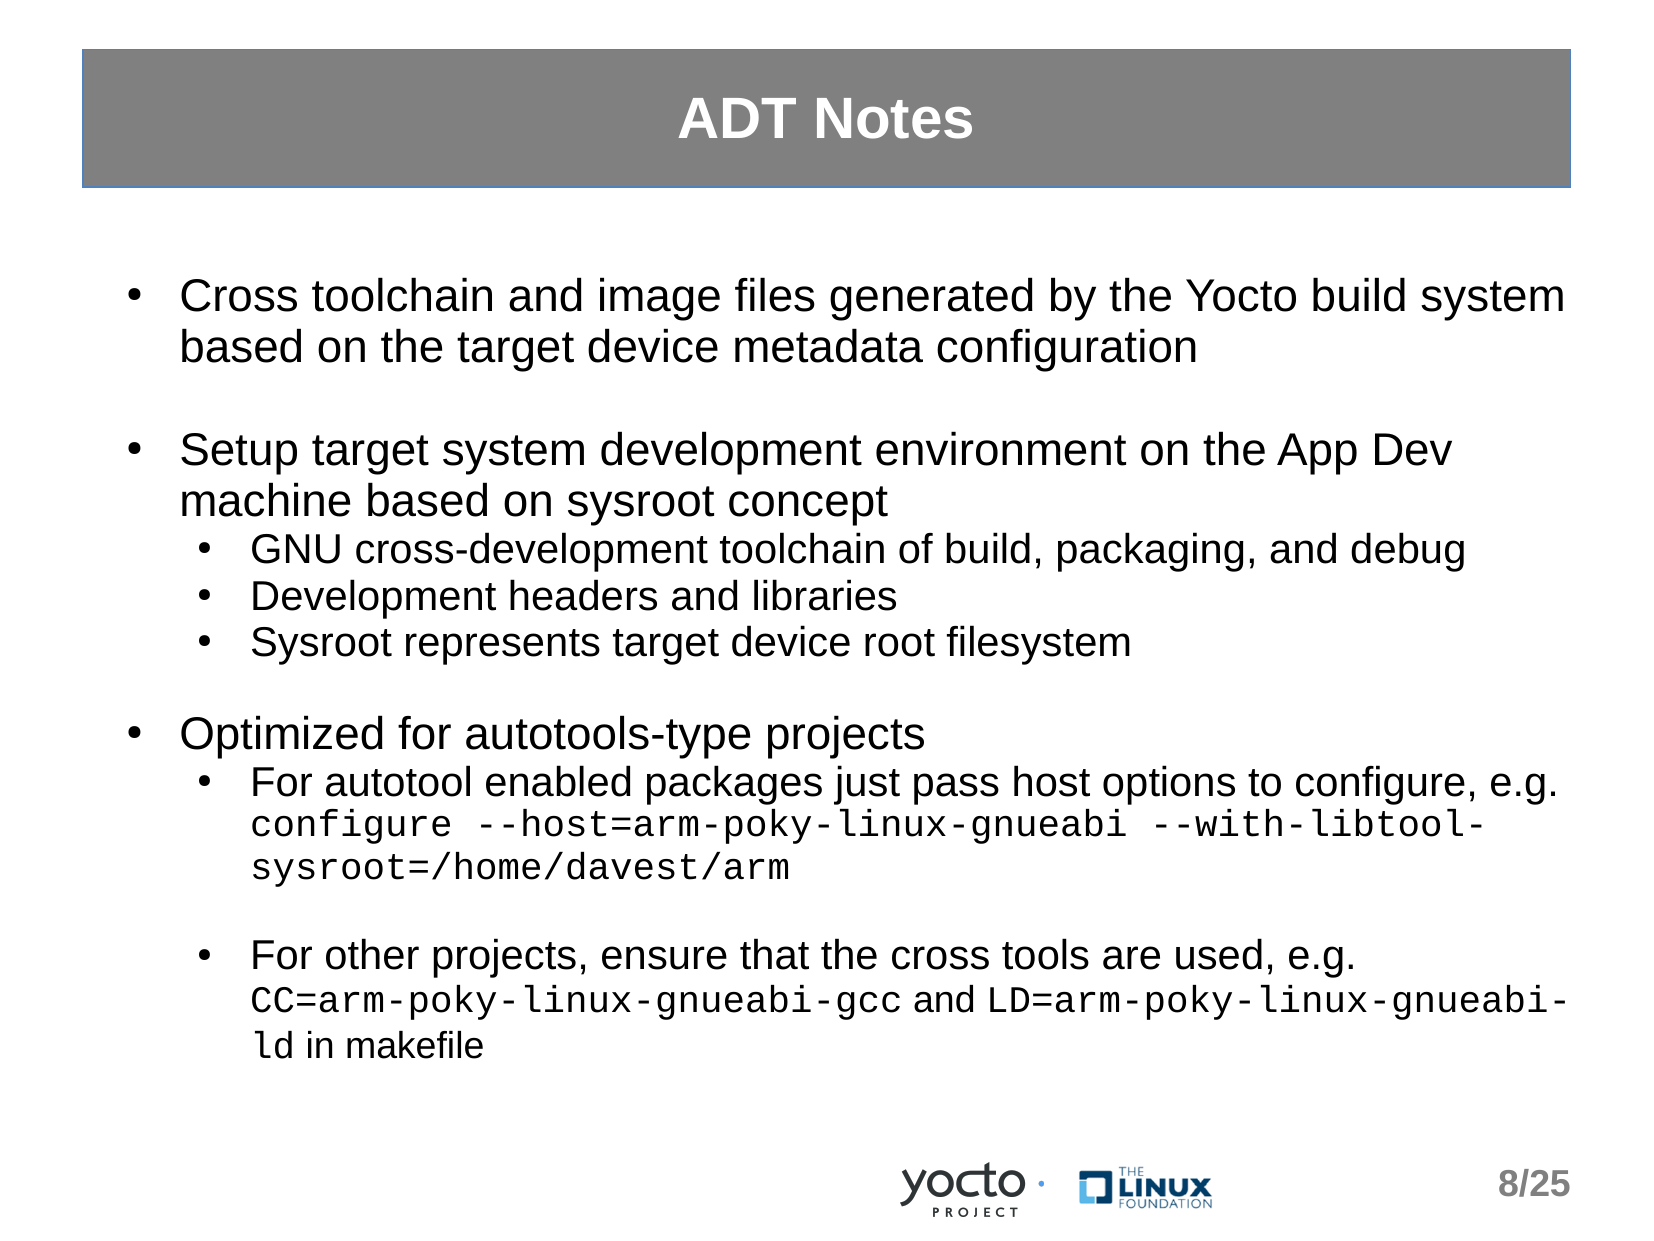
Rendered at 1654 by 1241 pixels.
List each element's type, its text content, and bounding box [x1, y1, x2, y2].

title ADT Notes [82, 49, 1571, 188]
picture [900, 1162, 1044, 1217]
text_box Cross toolchain and image files generated by the Yocto build system based on the target device metadata configuration Setup target system development environment on the App Dev machine based on sysroot concept GNU cross-development toolchain of build, packaging, and debug Development headers and libraries Sysroot represents target device root filesystem Optimized for autotools-type projects For autotool enabled packages just pass host options to configure, e.g. configure --host=arm-poky-linux-gnueabi --with-libtool-sysroot=/home/davest/arm For other projects, ensure that the cross tools are used, e.g. CC=arm-poky-linux-gnueabi-gcc and LD=arm-poky-linux-gnueabi-ld in makefile [93, 262, 1613, 1070]
picture [1075, 1162, 1215, 1211]
